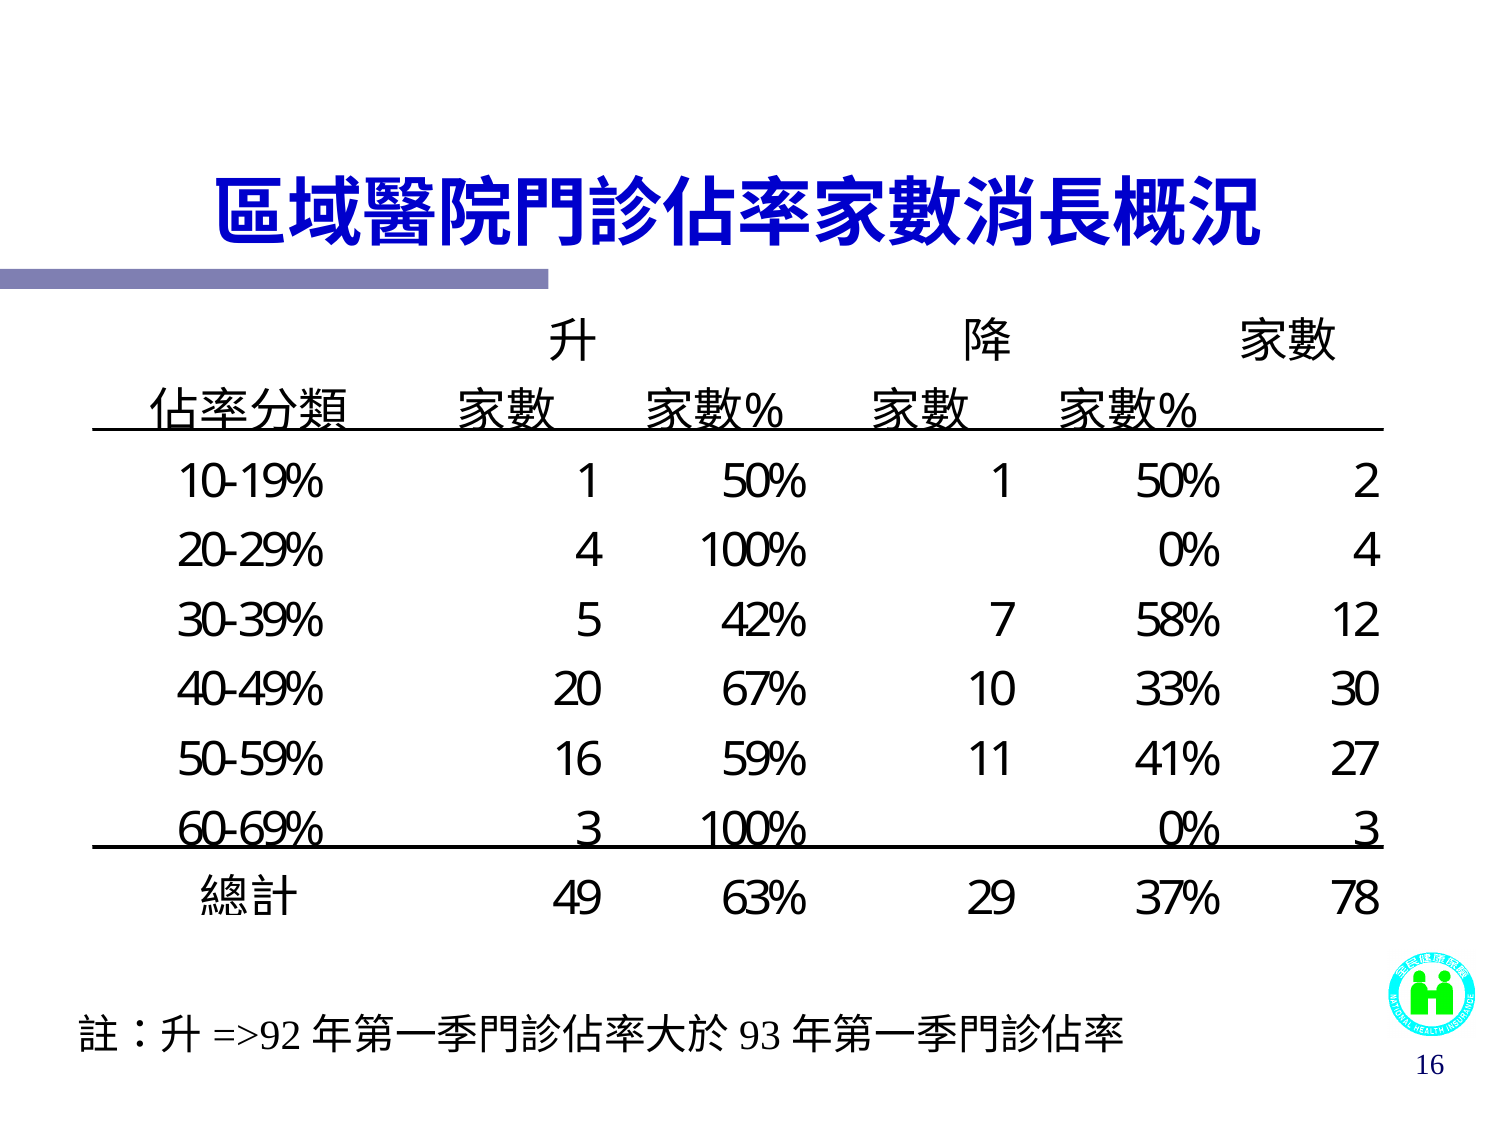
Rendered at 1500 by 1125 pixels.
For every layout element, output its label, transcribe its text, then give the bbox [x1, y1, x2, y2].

text_box 註：升=>92年第一季門診佔率大於93年第一季門診佔率 [62, 999, 1500, 1066]
title 區域醫院門診佔率家數消長概況 [99, 75, 1375, 263]
chart [92, 288, 1388, 919]
text_box [1400, 1066, 1476, 1125]
